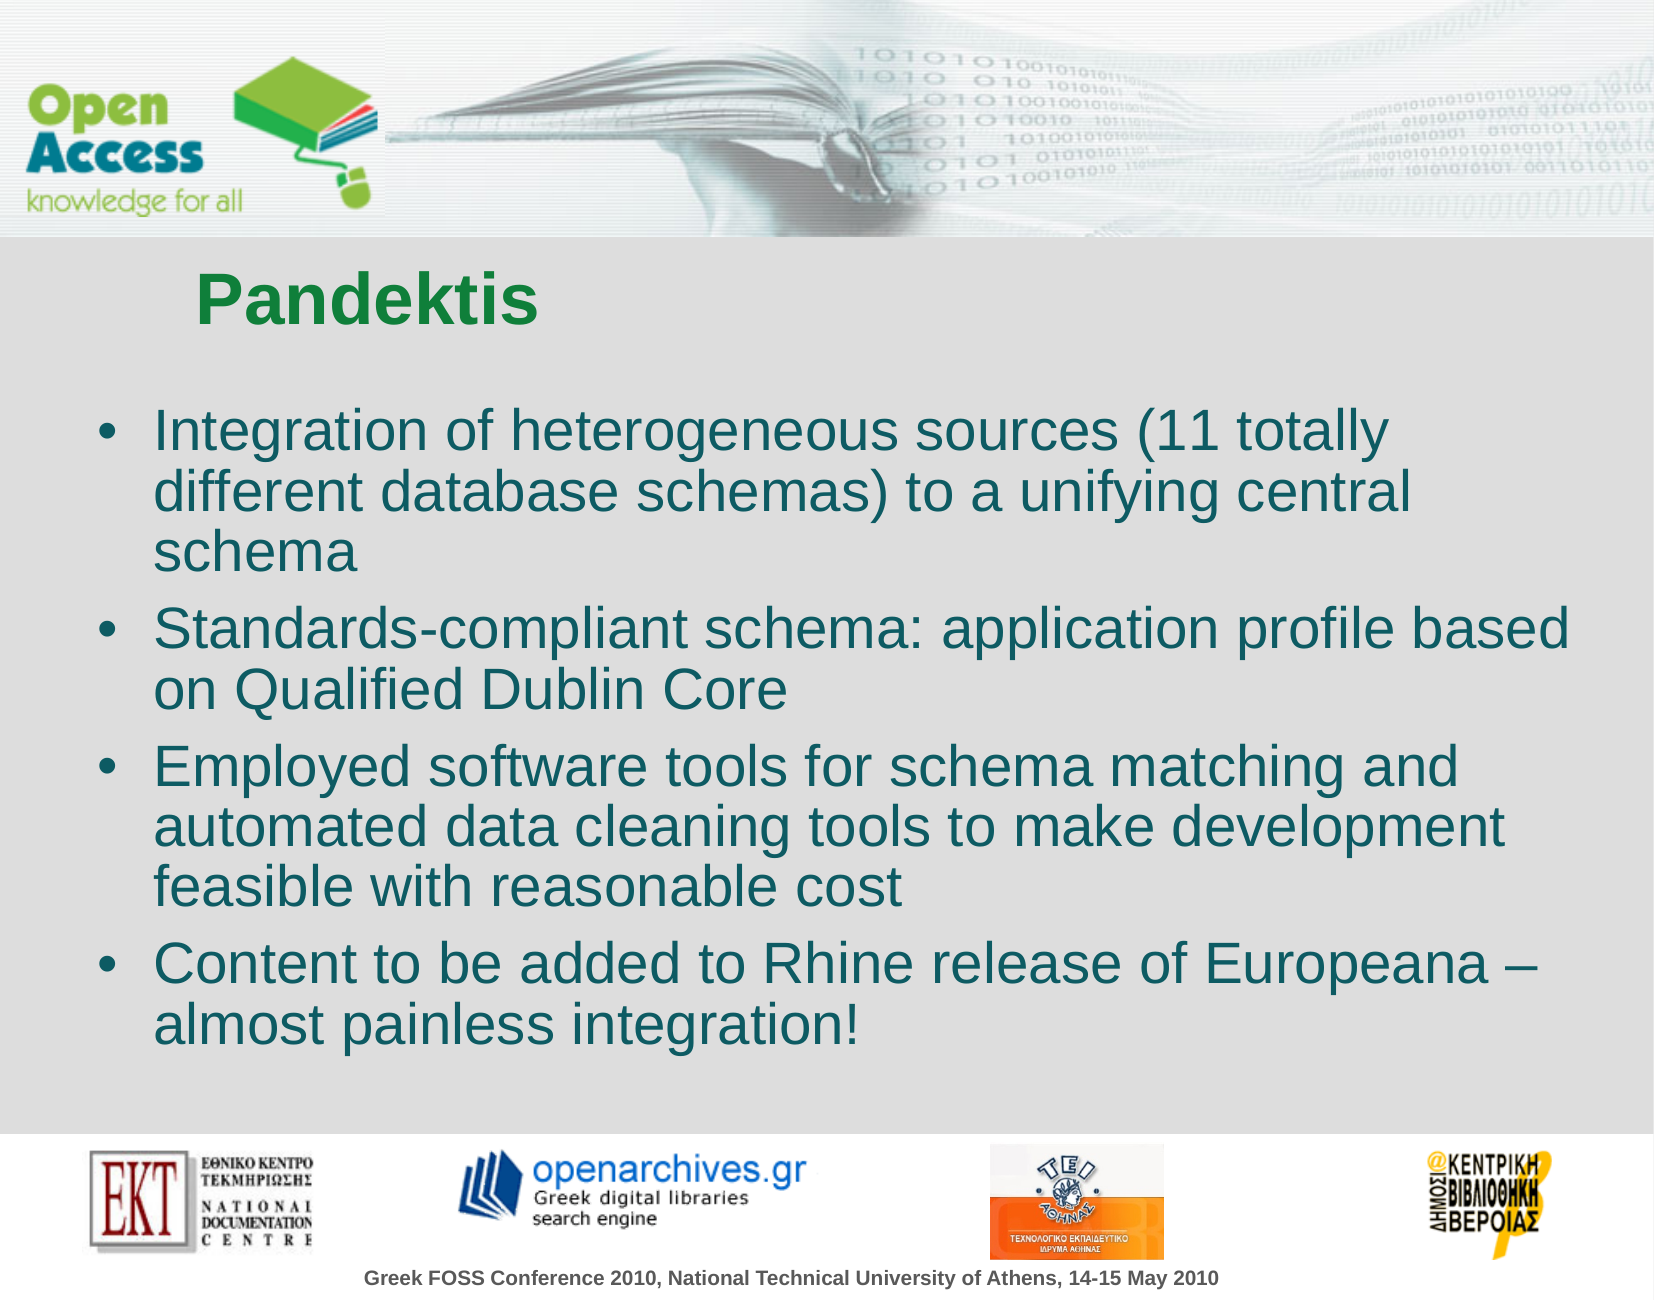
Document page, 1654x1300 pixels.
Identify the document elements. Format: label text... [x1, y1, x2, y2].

list Integration of heterogeneous sources (11 totally different database schemas) to a unifying central schema Standards-compliant schema: application profile based on Qualified Dublin Core Employed software tools for schema matching and automated data cleaning tools to make development feasible with reasonable cost Content to be added to Rhine release of Europeana – almost painless integration! [82, 394, 1612, 979]
picture [451, 1142, 851, 1231]
picture [990, 1142, 1164, 1260]
text_box Pandektis [195, 263, 1516, 347]
picture [1424, 1136, 1648, 1260]
picture [0, 0, 1654, 237]
picture [82, 1138, 323, 1260]
